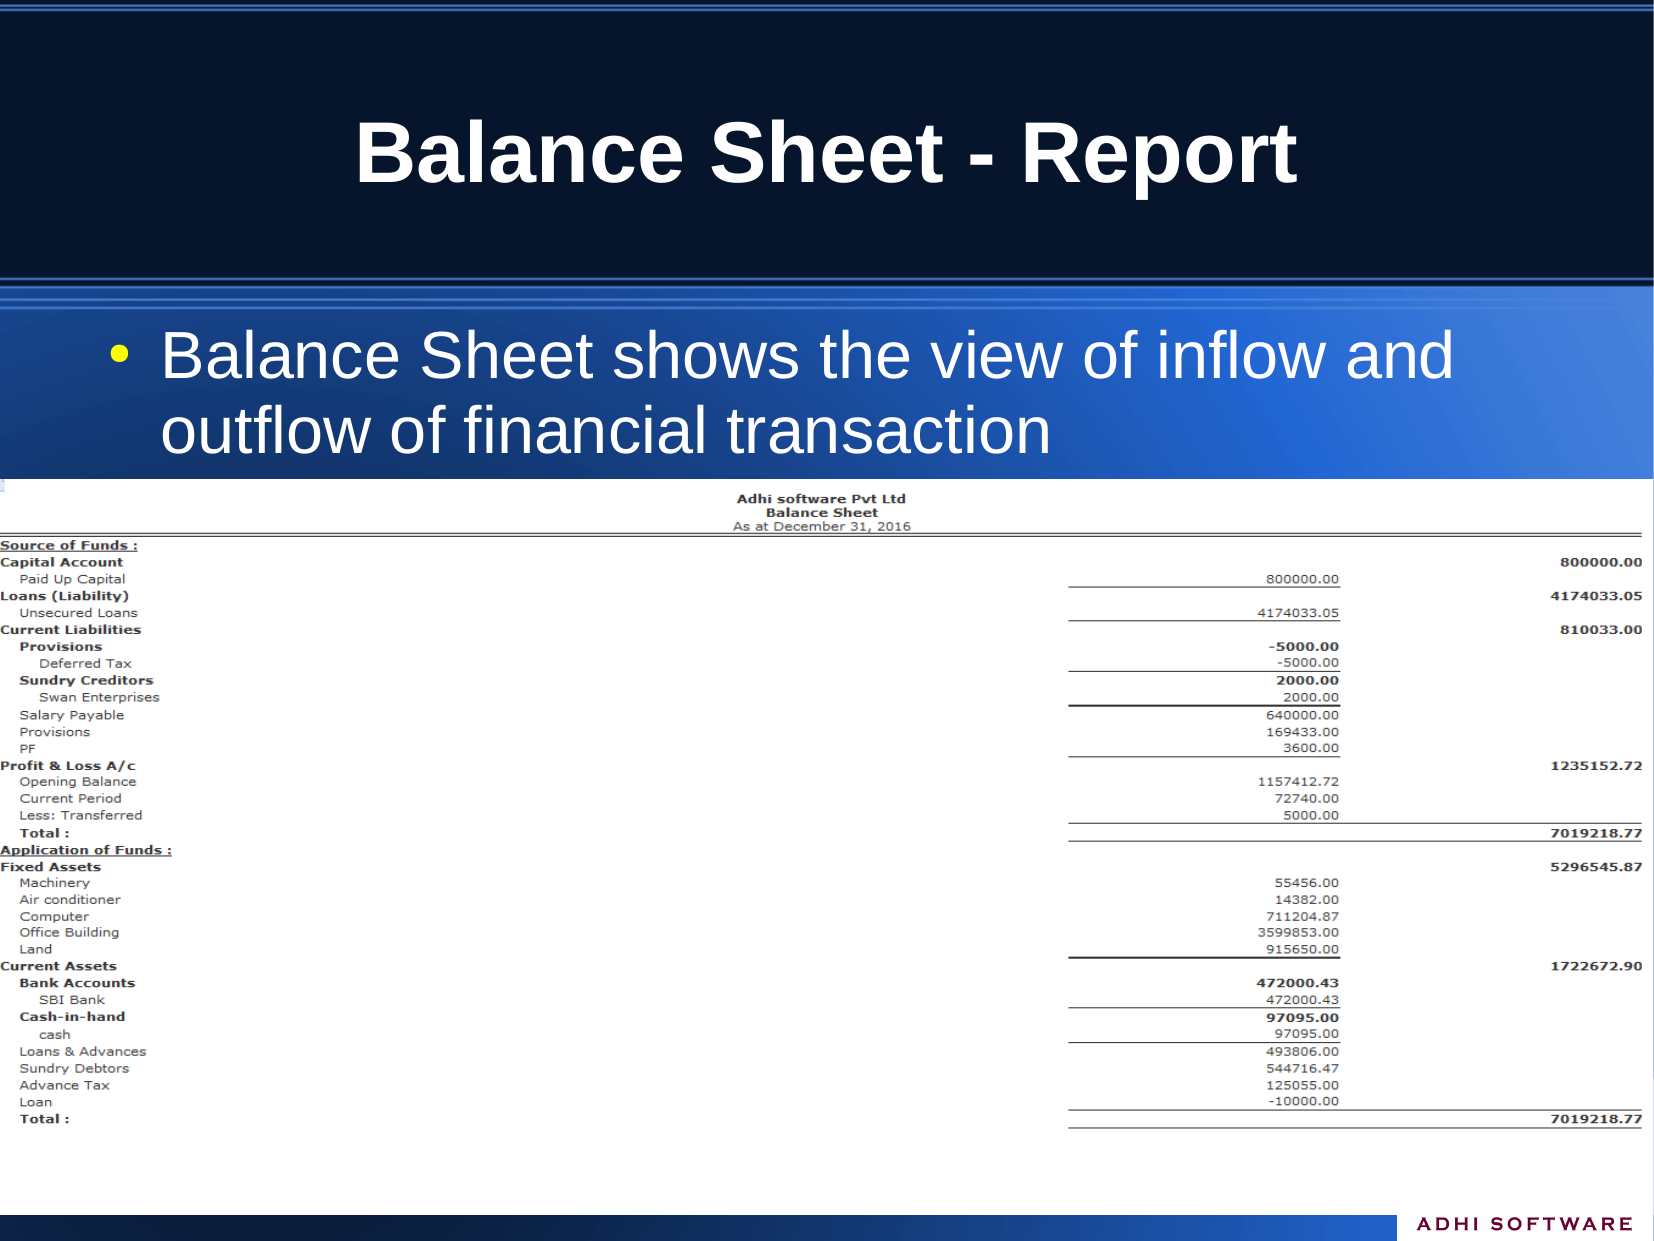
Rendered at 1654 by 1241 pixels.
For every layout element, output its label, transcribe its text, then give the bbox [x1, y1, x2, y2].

title Balance Sheet - Report [82, 56, 1571, 250]
list Balance Sheet shows the view of inflow and outflow of financial transaction [90, 317, 1579, 479]
picture [0, 0, 1654, 1241]
